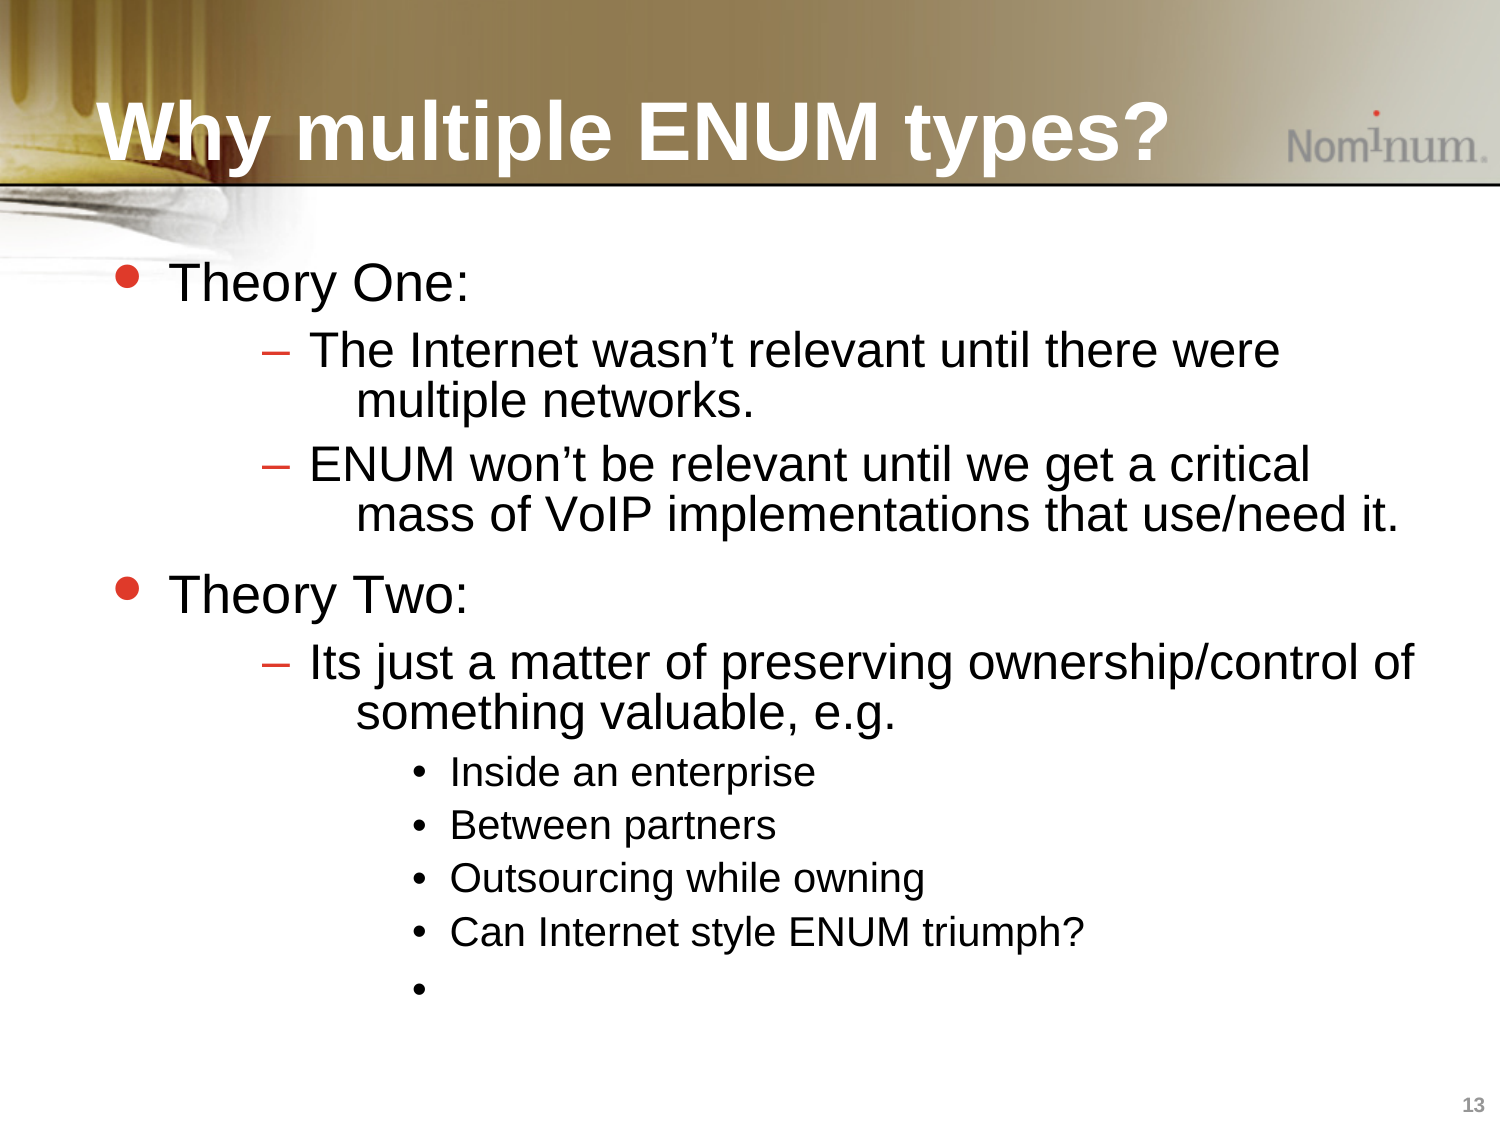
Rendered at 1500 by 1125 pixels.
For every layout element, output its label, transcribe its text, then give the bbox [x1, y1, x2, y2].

title Why multiple ENUM types? [81, 23, 1210, 191]
picture [0, 0, 1500, 1125]
list Theory One: The Internet wasn’t relevant until there were multiple networks. ENUM won’t be relevant until we get a critical mass of VoIP implementations that use/need it. Theory Two: Its just a matter of preserving ownership/control of something valuable, e.g. Inside an enterprise Between partners Outsourcing while owning Can Internet style ENUM triumph? [97, 250, 1450, 1063]
